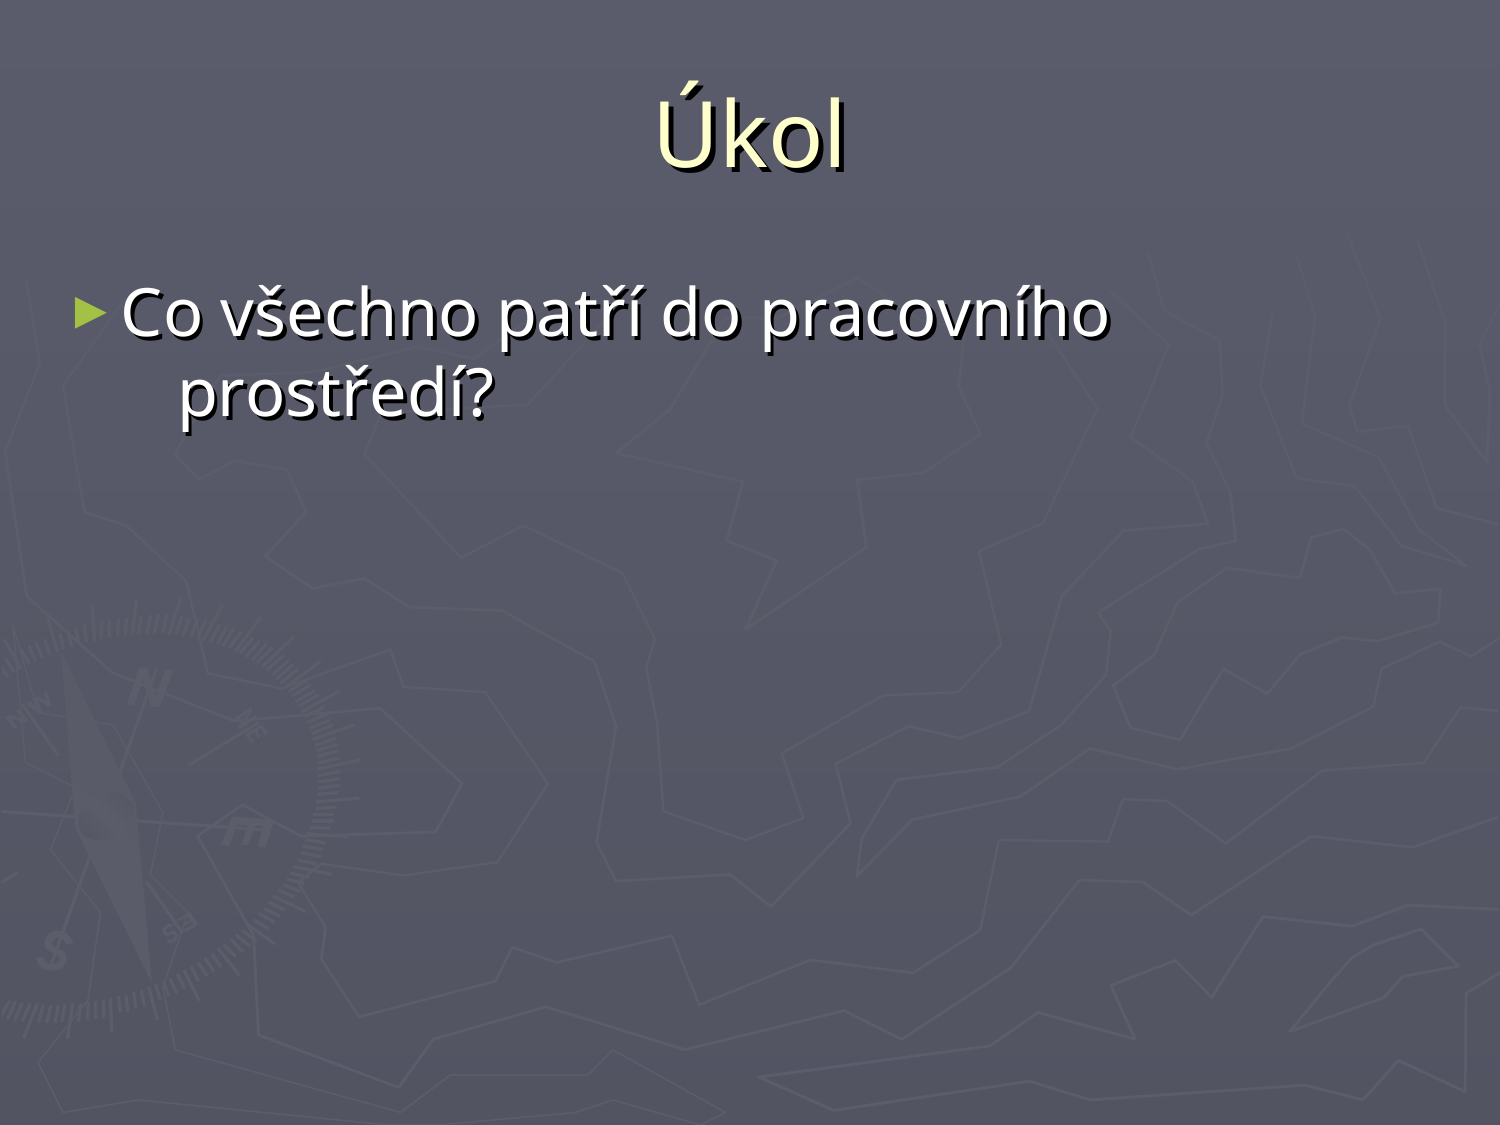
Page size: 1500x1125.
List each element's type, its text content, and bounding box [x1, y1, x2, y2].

list Co všechno patří do pracovního prostředí? [49, 262, 1451, 1001]
title Úkol [49, 37, 1451, 225]
